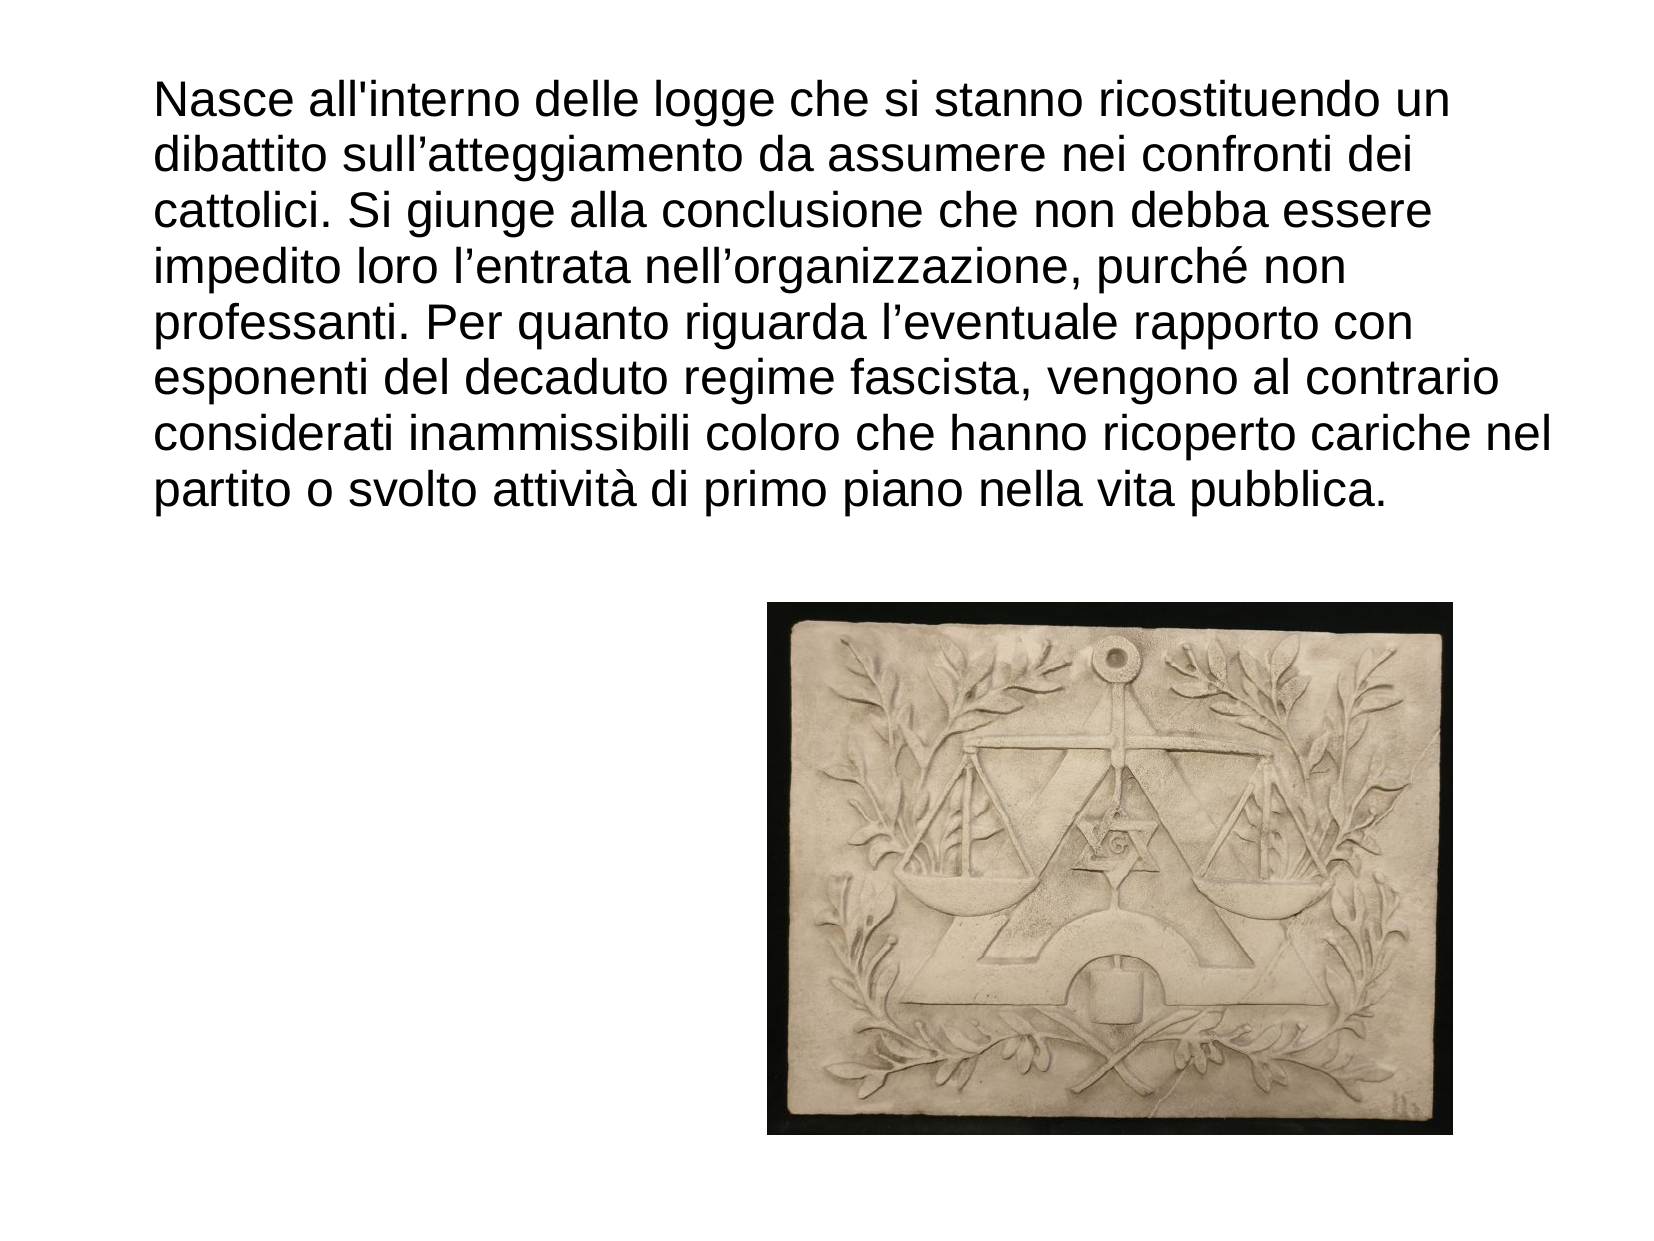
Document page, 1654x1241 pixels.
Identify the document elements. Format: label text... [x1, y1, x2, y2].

list Nasce all'interno delle logge che si stanno ricostituendo un dibattito sull’atteggiamento da assumere nei confronti dei cattolici. Si giunge alla conclusione che non debba essere impedito loro l’entrata nell’organizzazione, purché non professanti. Per quanto riguarda l’eventuale rapporto con esponenti del decaduto regime fascista, vengono al contrario considerati inammissibili coloro che hanno ricoperto cariche nel partito o svolto attività di primo piano nella vita pubblica. [82, 70, 1571, 1182]
picture [767, 602, 1453, 1135]
